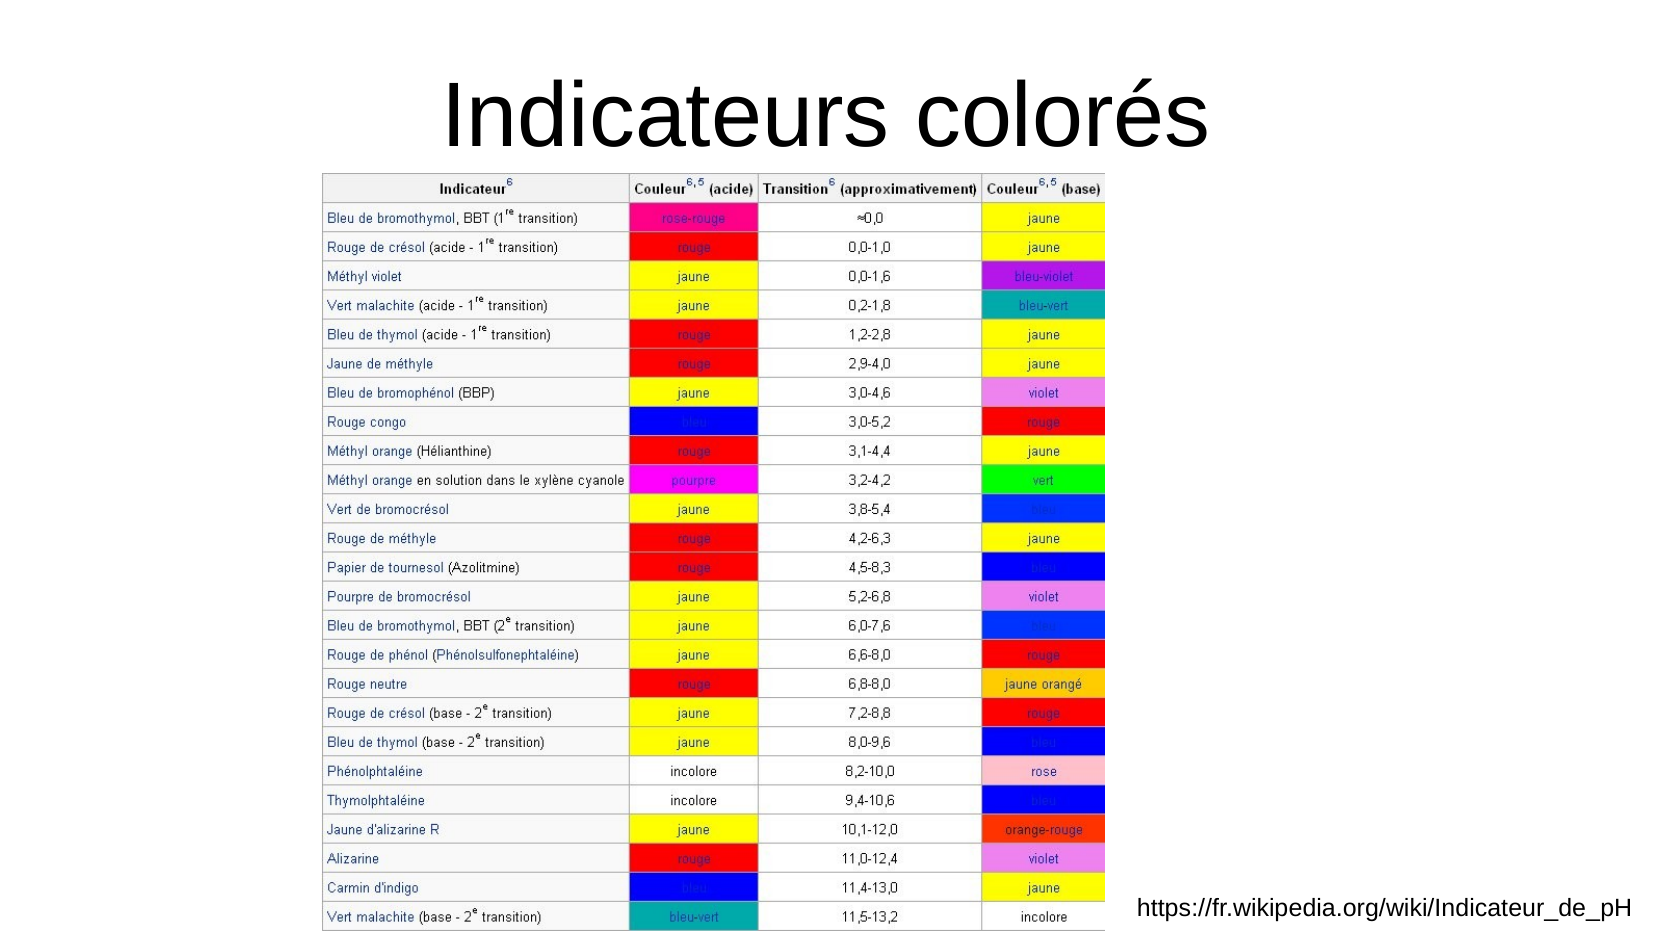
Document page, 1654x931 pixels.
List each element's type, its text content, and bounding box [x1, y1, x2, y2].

picture [321, 173, 1105, 931]
text_box https://fr.wikipedia.org/wiki/Indicateur_de_pH [1122, 885, 1654, 931]
title Indicateurs colorés [82, 37, 1571, 193]
